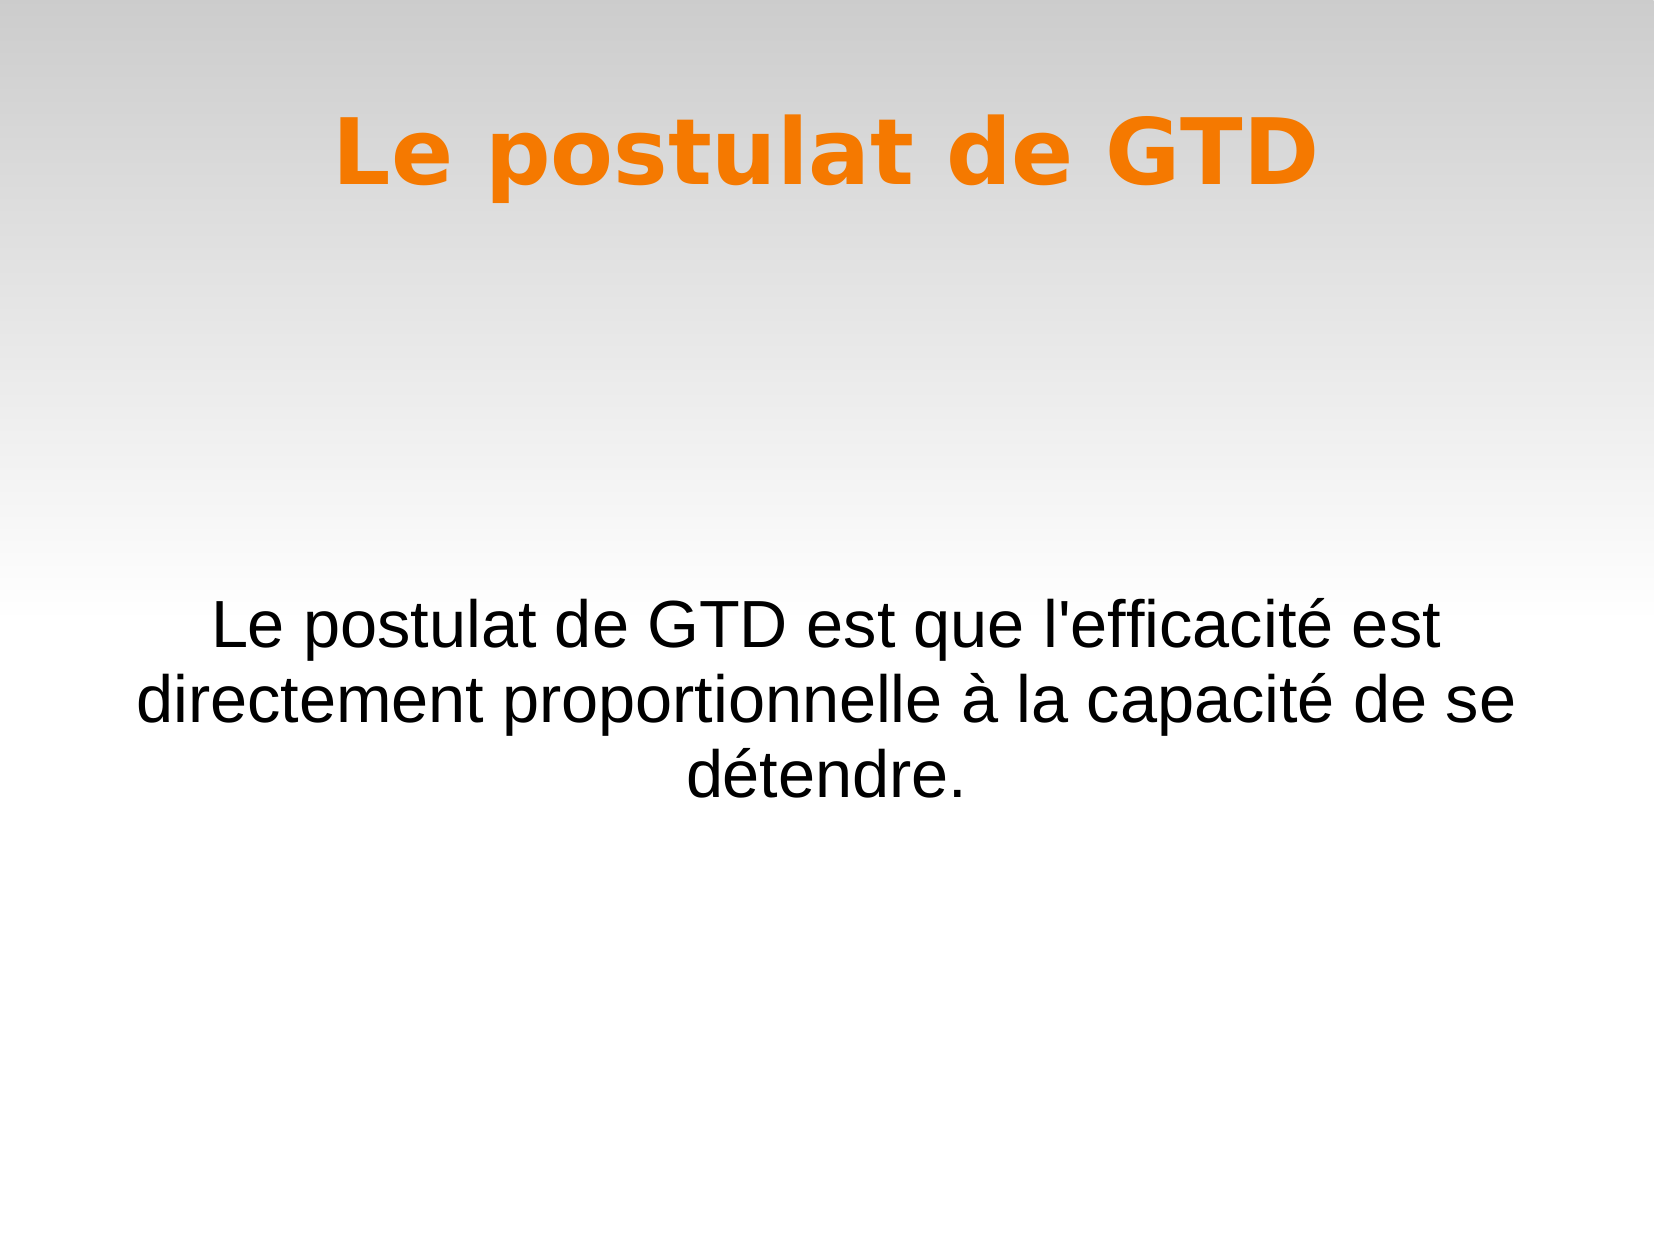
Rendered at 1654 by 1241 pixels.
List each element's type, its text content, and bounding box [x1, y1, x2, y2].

title Le postulat de GTD [82, 49, 1571, 257]
subtitle Le postulat de GTD est que l'efficacité est directement proportionnelle à la capacité de se détendre. [82, 290, 1571, 1109]
